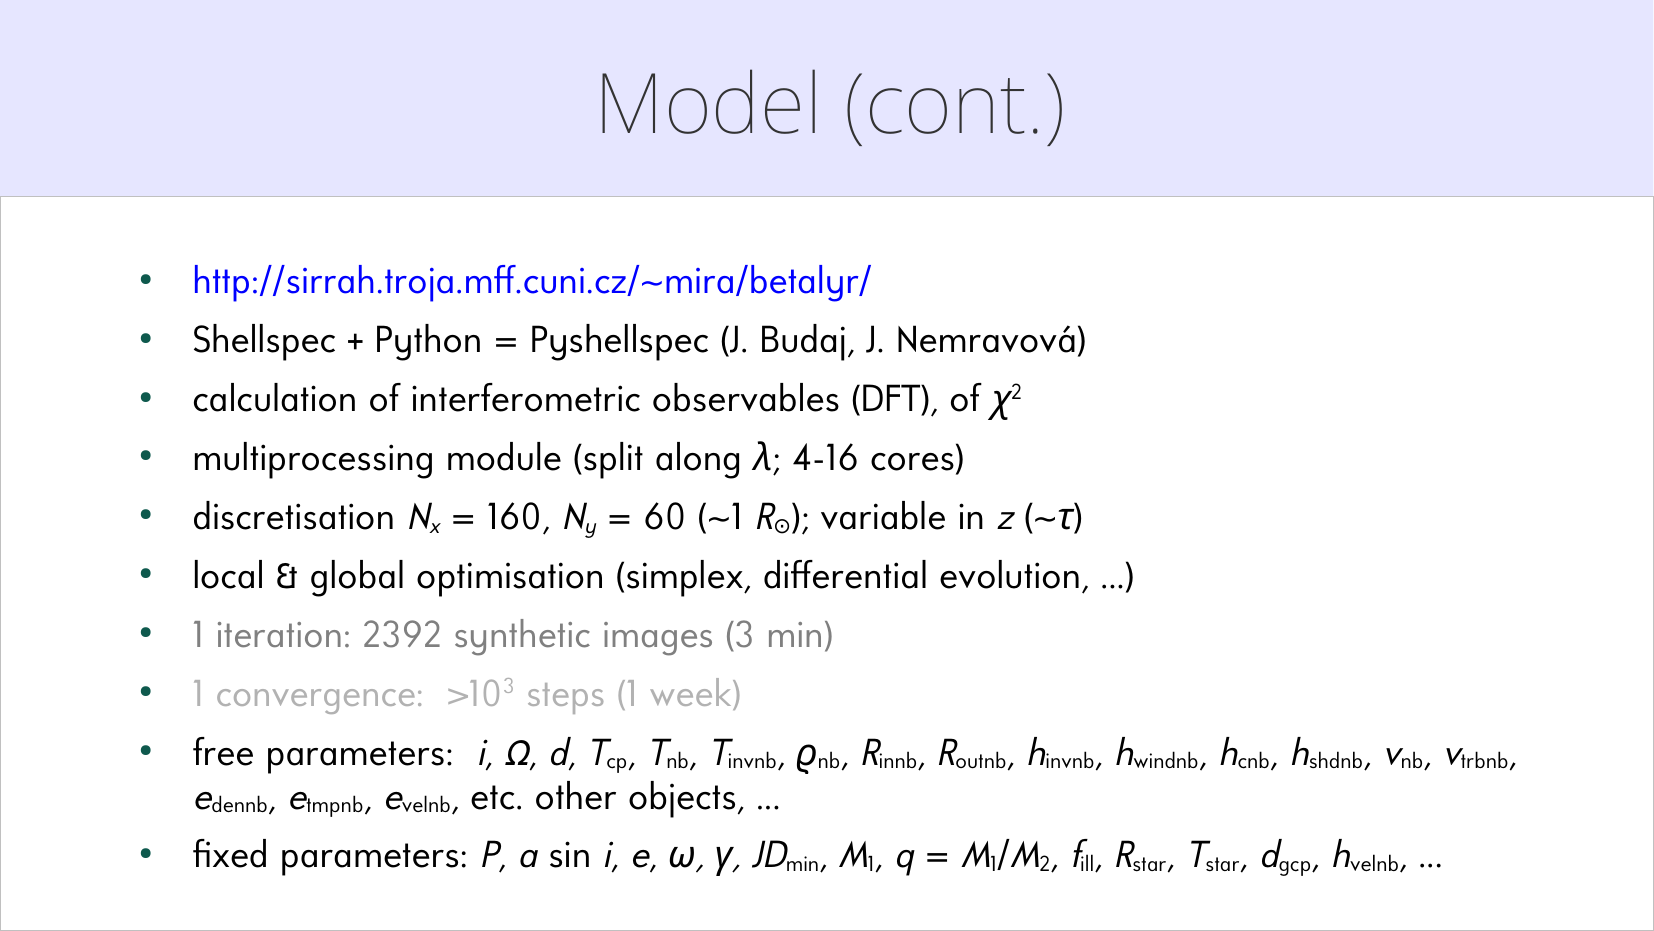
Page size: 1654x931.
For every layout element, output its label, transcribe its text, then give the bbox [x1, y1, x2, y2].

list http://sirrah.troja.mff.cuni.cz/~mira/betalyr/ Shellspec + Python = Pyshellspec (J. Budaj, J. Nemravová) calculation of interferometric observables (DFT), of χ2 multiprocessing module (split along λ; 4-16 cores) discretisation Nx = 160, Ny = 60 (~1 R⊙); variable in z (~τ) local & global optimisation (simplex, differential evolution, ...) 1 iteration: 2392 synthetic images (3 min) 1 convergence: >103 steps (1 week) free parameters: i, Ω, d, Tcp, Tnb, Tinvnb, ϱnb, Rinnb, Routnb, hinvnb, hwindnb, hcnb, hshdnb, vnb, vtrbnb, edennb, etmpnb, evelnb, etc. other objects, ... fixed parameters: P, a sin i, e, ω, γ, JDmin, M1, q = M1/M2, fill, Rstar, Tstar, dgcp, hvelnb, ... [121, 258, 1613, 931]
title Model (cont.) [124, 23, 1537, 179]
